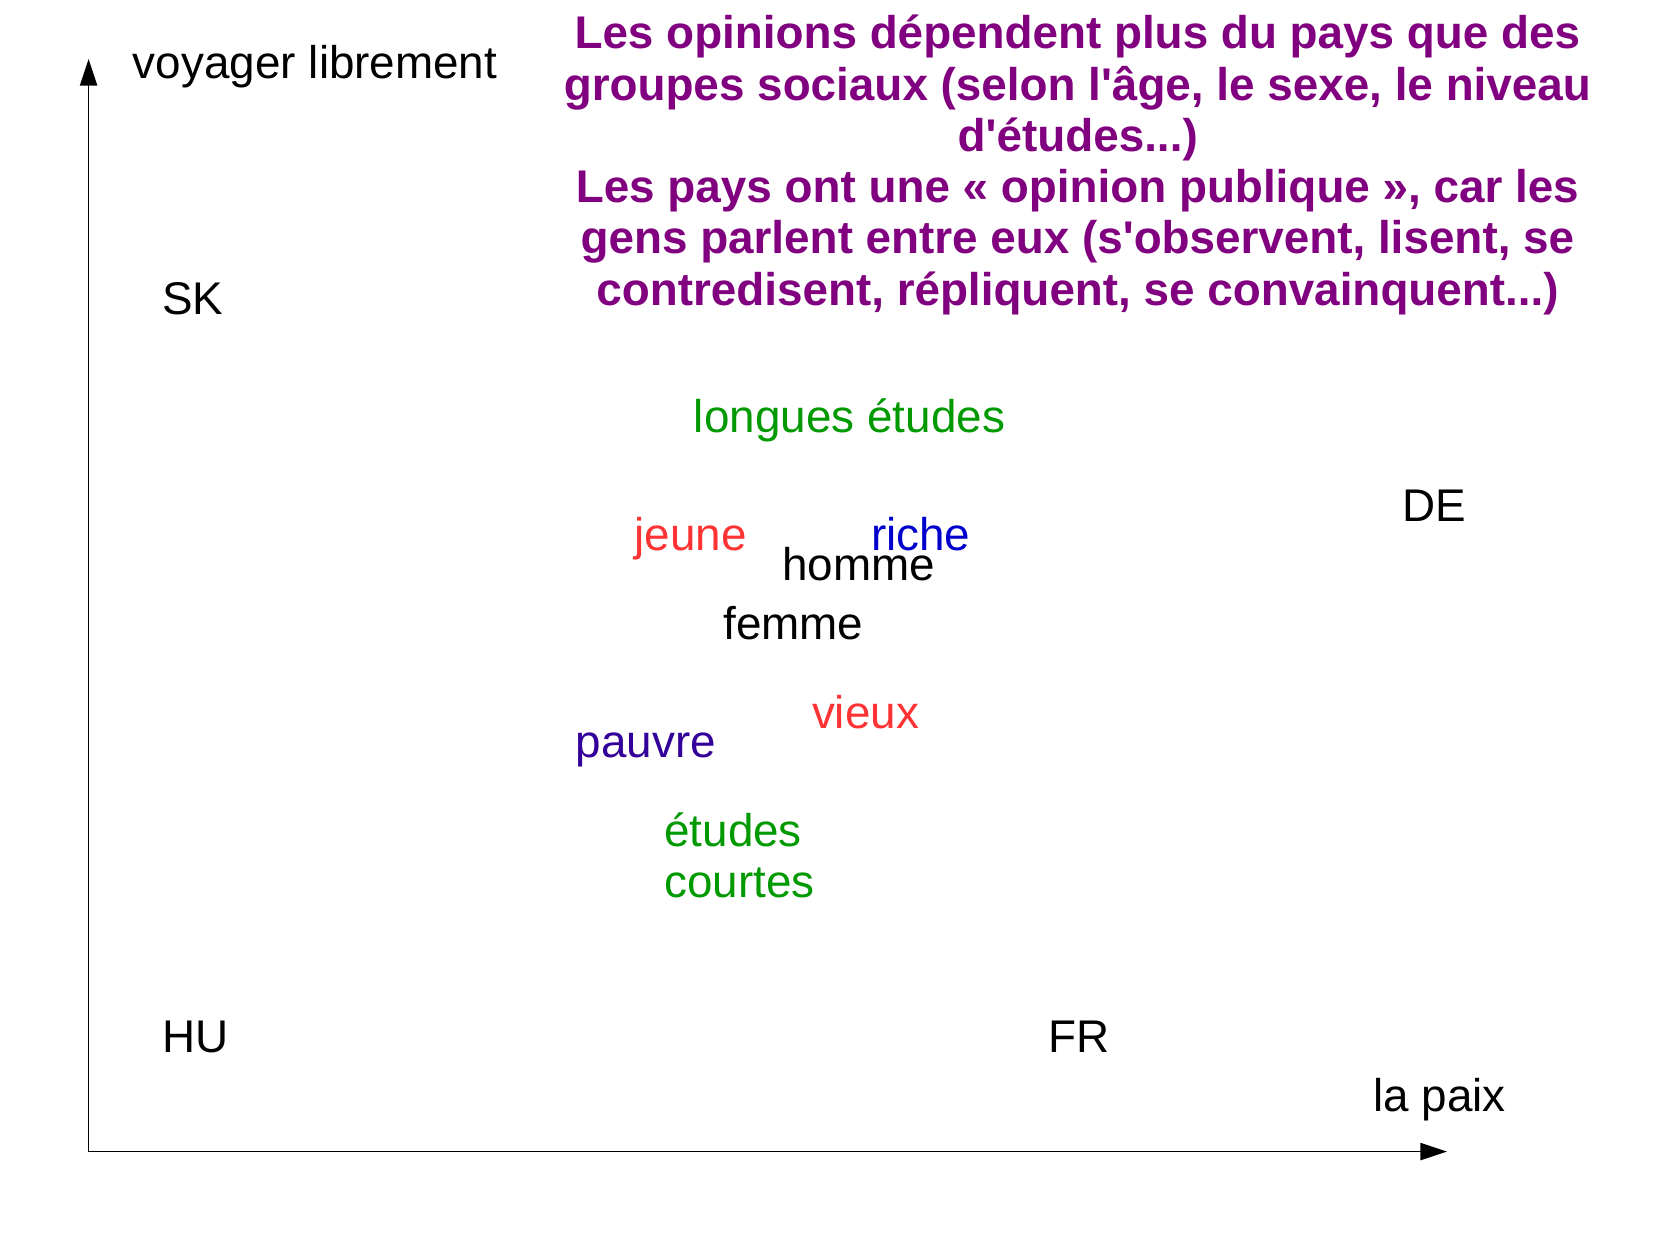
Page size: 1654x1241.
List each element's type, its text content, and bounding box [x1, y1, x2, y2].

text_box études courtes [649, 797, 975, 915]
text_box vieux [797, 679, 1004, 746]
text_box FR [1033, 1003, 1182, 1071]
text_box pauvre [561, 708, 798, 775]
text_box longues études [679, 425, 1034, 450]
text_box la paix [1358, 1062, 1625, 1130]
text_box voyager librement [118, 29, 501, 96]
text_box femme [708, 590, 886, 657]
text_box homme [767, 531, 975, 598]
text_box SK [147, 265, 355, 332]
text_box Les opinions dépendent plus du pays que des groupes sociaux (selon l'âge, le sexe, le niveau d'études...) Les pays ont une « opinion publique », car les gens parlent entre eux (s'observent, lisent, se contredisent, répliquent, se convainquent...) [501, 0, 1654, 425]
text_box riche [856, 501, 1034, 569]
text_box DE [1387, 472, 1536, 539]
text_box HU [147, 1003, 384, 1071]
text_box jeune [620, 501, 768, 569]
